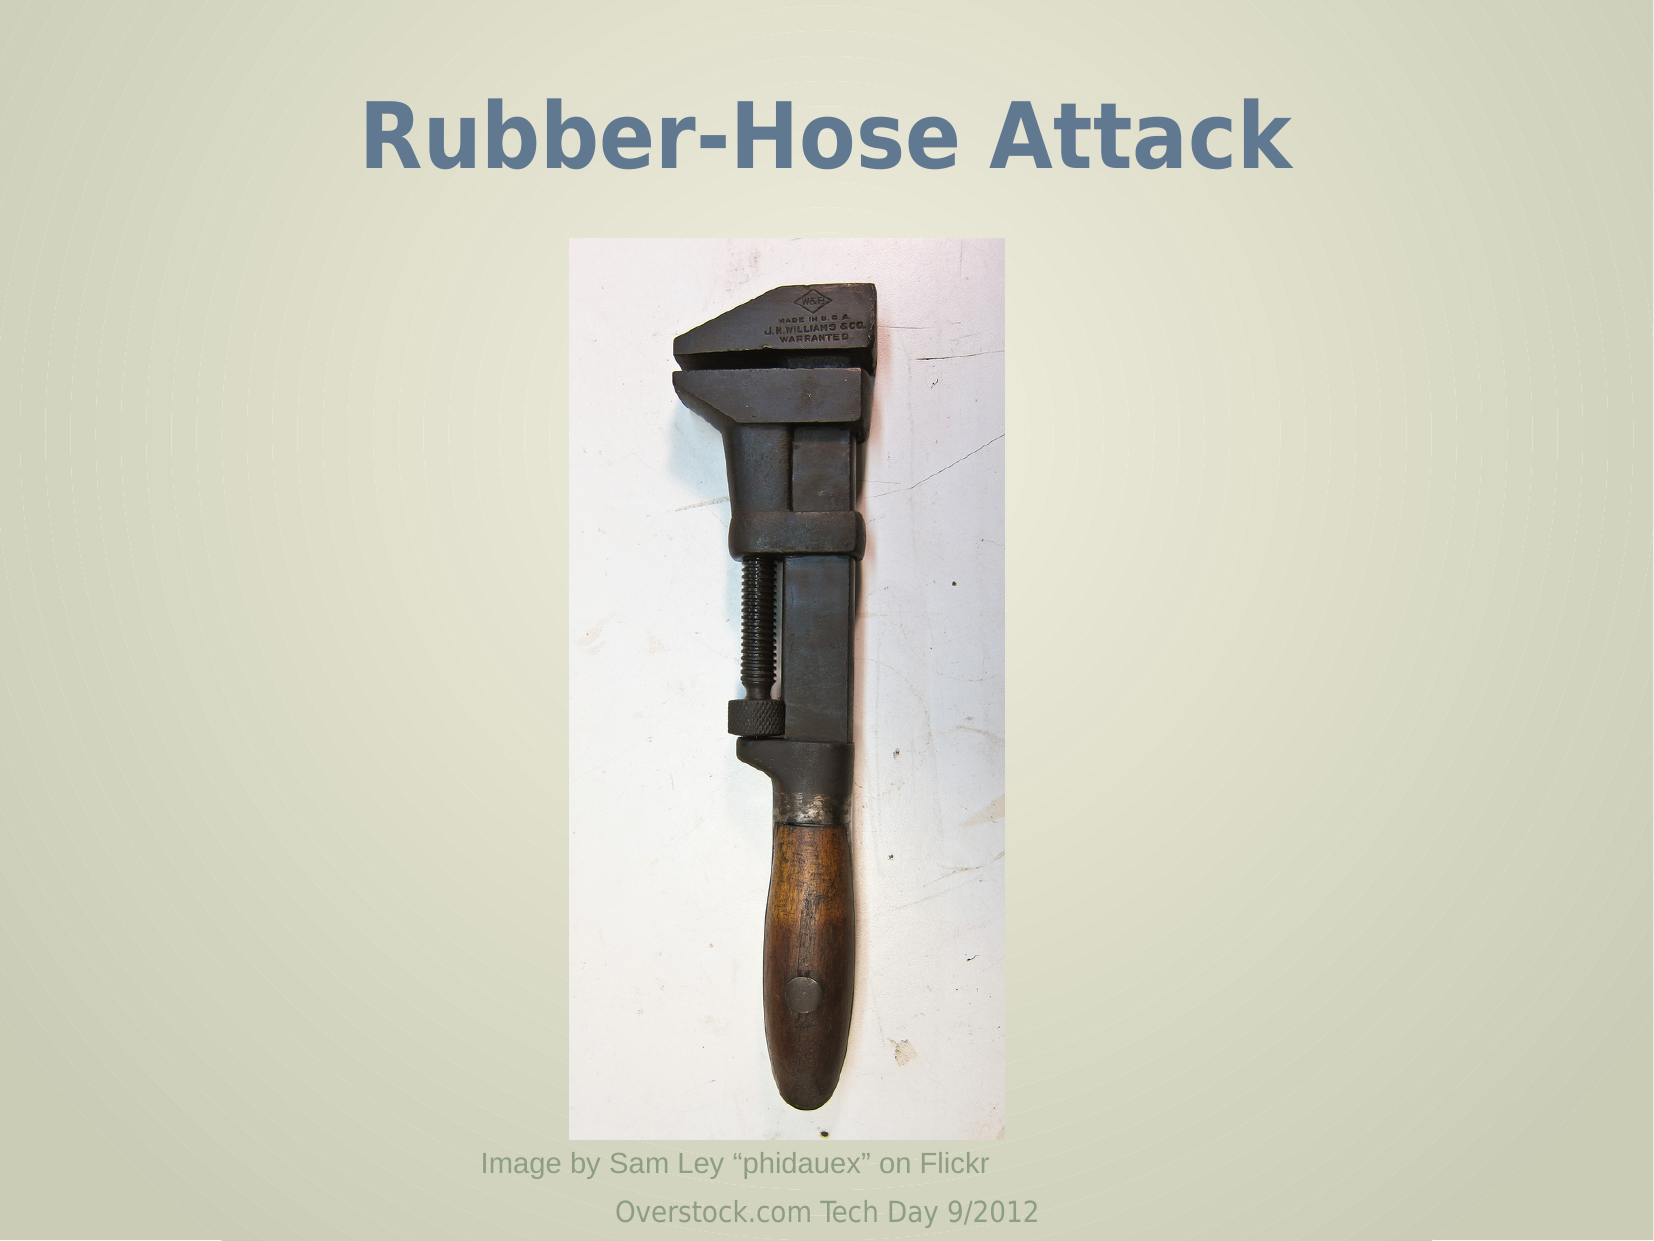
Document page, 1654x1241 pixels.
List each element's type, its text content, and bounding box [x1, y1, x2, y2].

title Rubber-Hose Attack [82, 49, 1571, 226]
picture [569, 238, 1005, 1140]
text_box Image by Sam Ley “phidauex” on Flickr [150, 1140, 1006, 1197]
